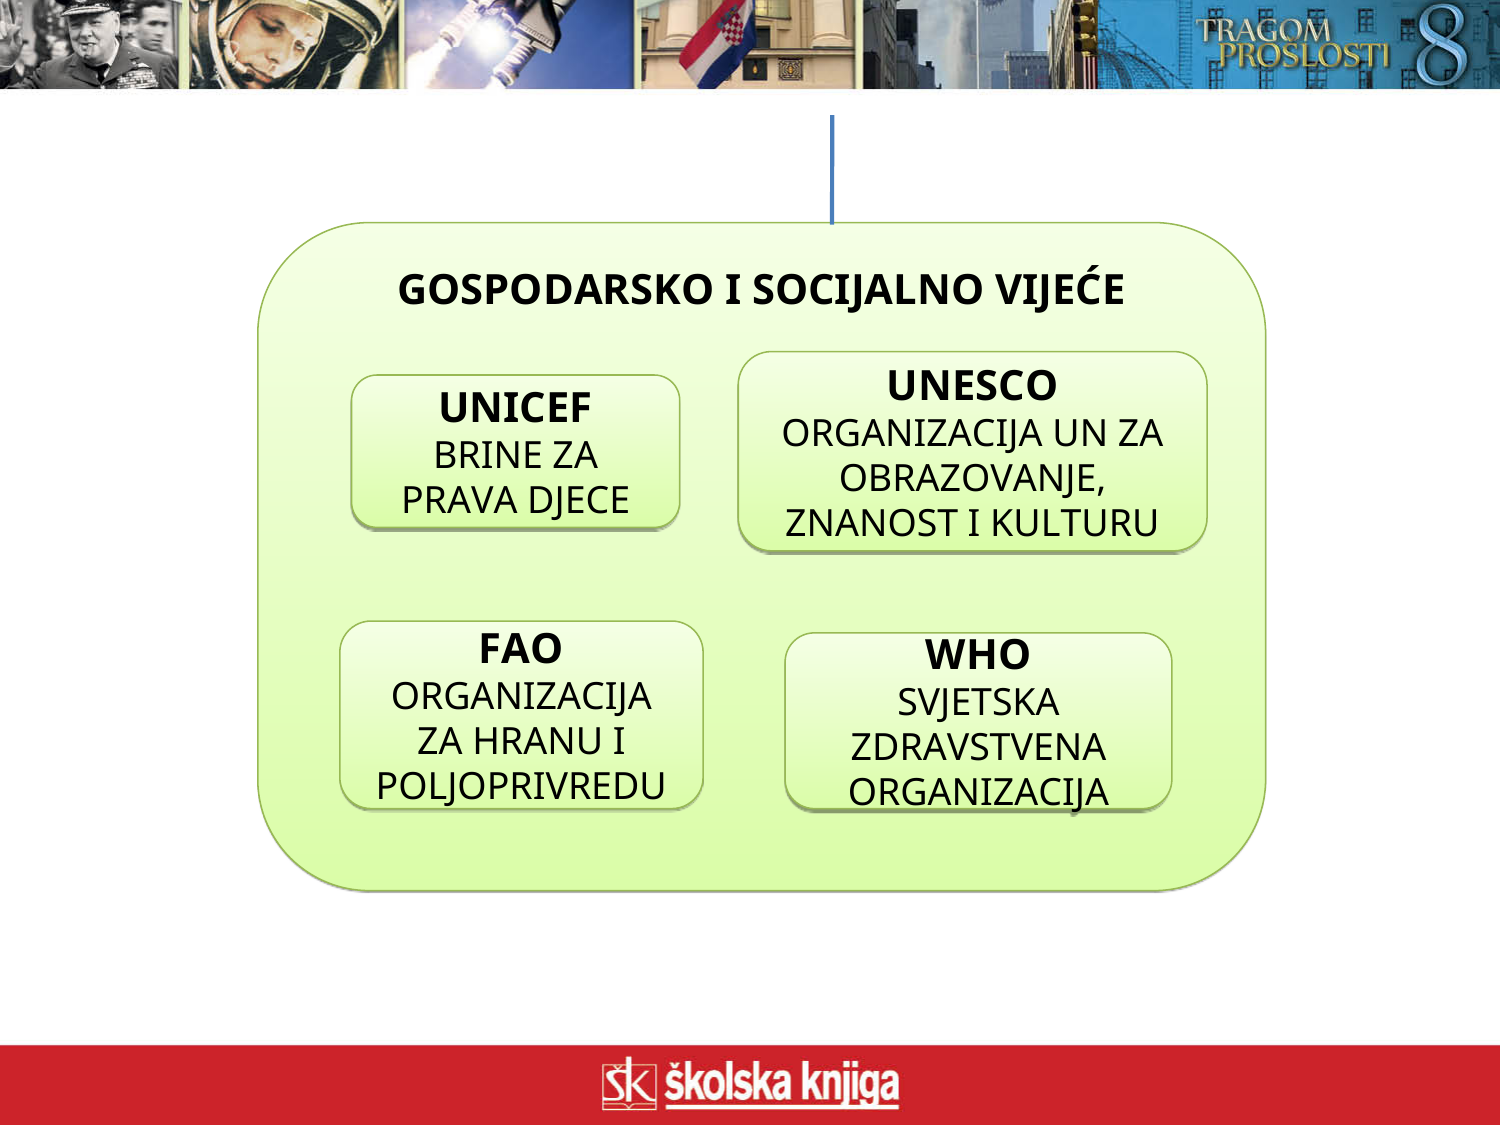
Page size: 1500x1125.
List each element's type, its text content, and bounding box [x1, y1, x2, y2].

picture [0, 0, 1500, 1125]
text_box GOSPODARSKO I SOCIJALNO VIJEĆE [257, 222, 1266, 891]
text_box FAO ORGANIZACIJA ZA HRANU I POLJOPRIVREDU [339, 621, 704, 809]
text_box UNICEF BRINE ZA PRAVA DJECE [351, 375, 680, 528]
text_box UNESCO ORGANIZACIJA UN ZA OBRAZOVANJE, ZNANOST I KULTURU [738, 351, 1208, 551]
text_box WHO SVJETSKA ZDRAVSTVENA ORGANIZACIJA [785, 632, 1172, 809]
